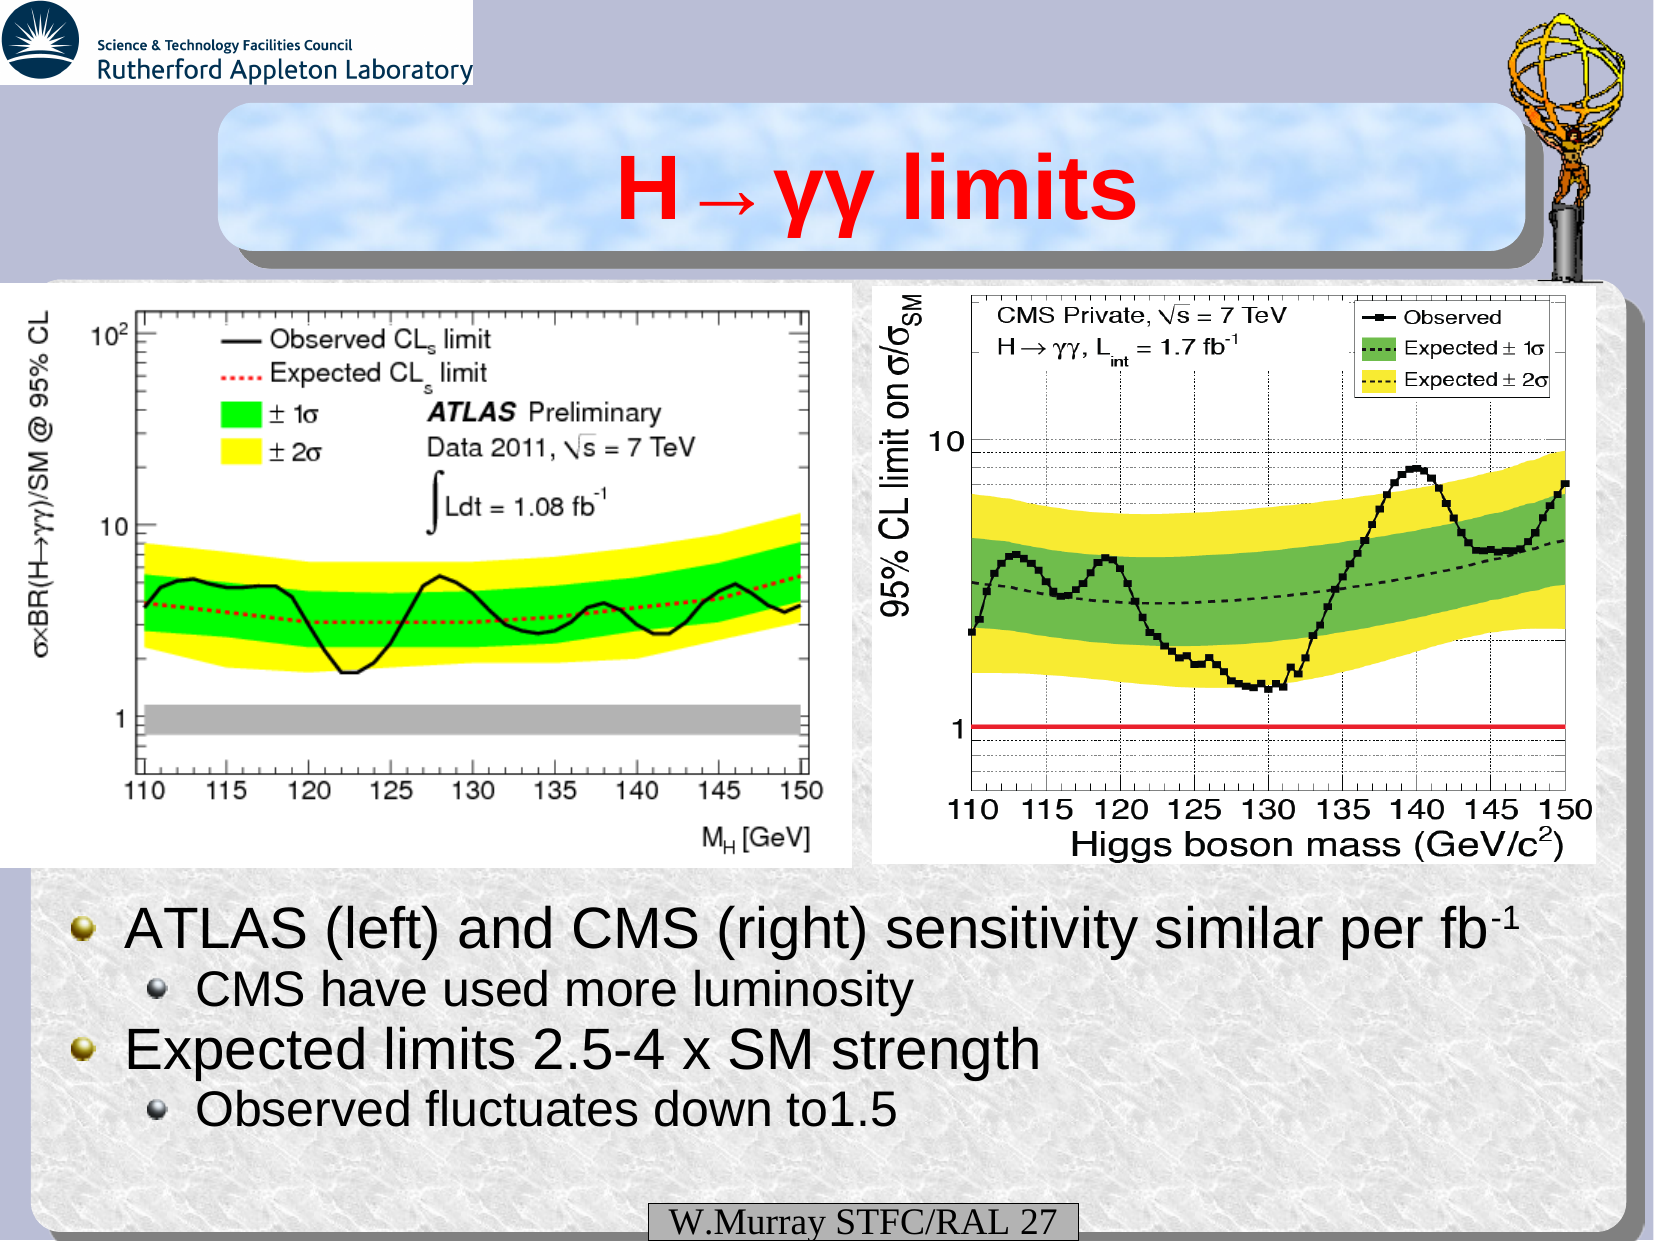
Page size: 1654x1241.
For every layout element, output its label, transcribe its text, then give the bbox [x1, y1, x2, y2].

list ATLAS (left) and CMS (right) sensitivity similar per fb-1 CMS have used more luminosity Expected limits 2.5-4 x SM strength Observed fluctuates down to1.5 [53, 895, 1588, 1194]
title H→γγ limits [244, 112, 1512, 263]
picture [0, 0, 473, 85]
picture [0, 0, 1654, 1232]
